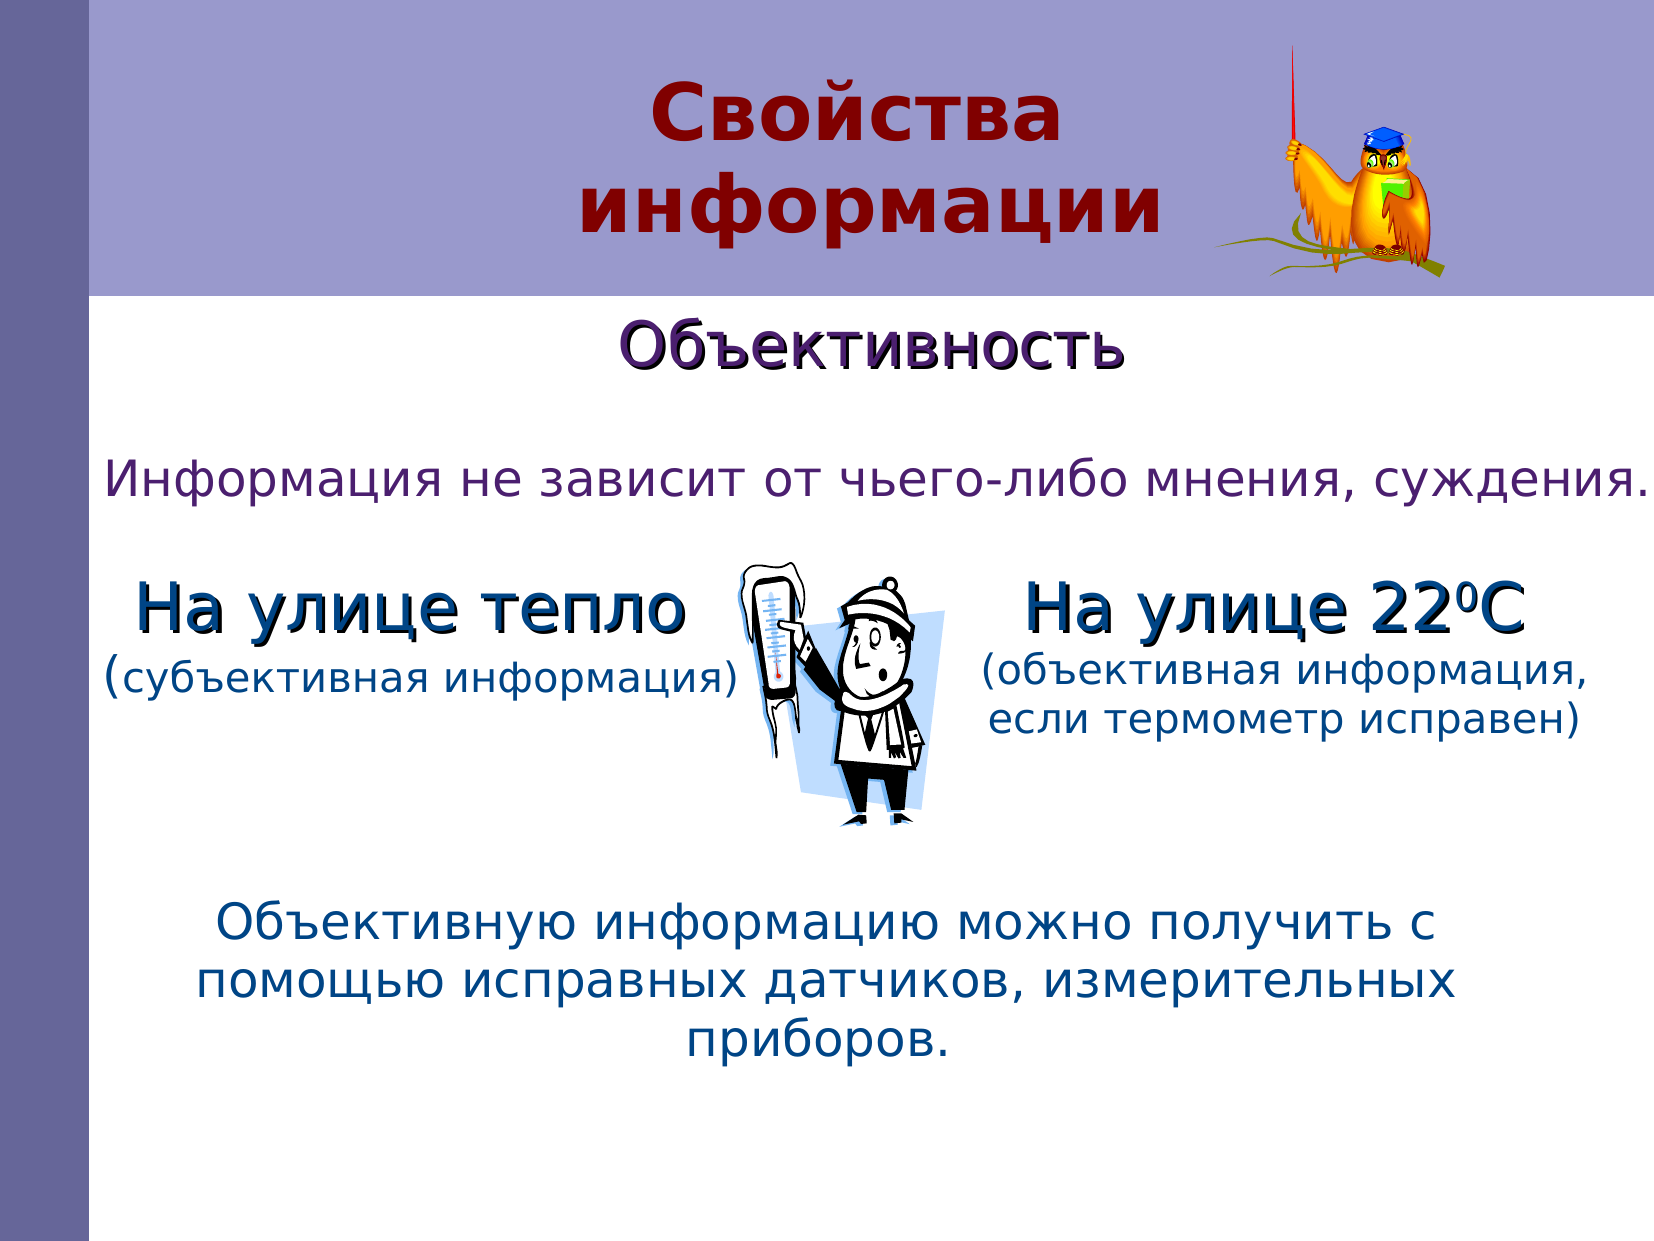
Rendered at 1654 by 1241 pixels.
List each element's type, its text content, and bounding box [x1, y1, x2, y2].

text_box Объективную информацию можно получить с помощью исправных датчиков, измерительных приборов. [118, 885, 1536, 1076]
text_box Свойства информации [501, 59, 1214, 259]
picture [737, 561, 945, 827]
text_box Информация не зависит от чьего-либо мнения, суждения. [88, 442, 1654, 517]
text_box Объективность [590, 301, 1154, 414]
text_box На улице 220С (объективная информация, если термометр исправен) [944, 561, 1625, 751]
text_box На улице тепло (субъективная информация) [74, 561, 768, 712]
picture [1214, 45, 1447, 296]
